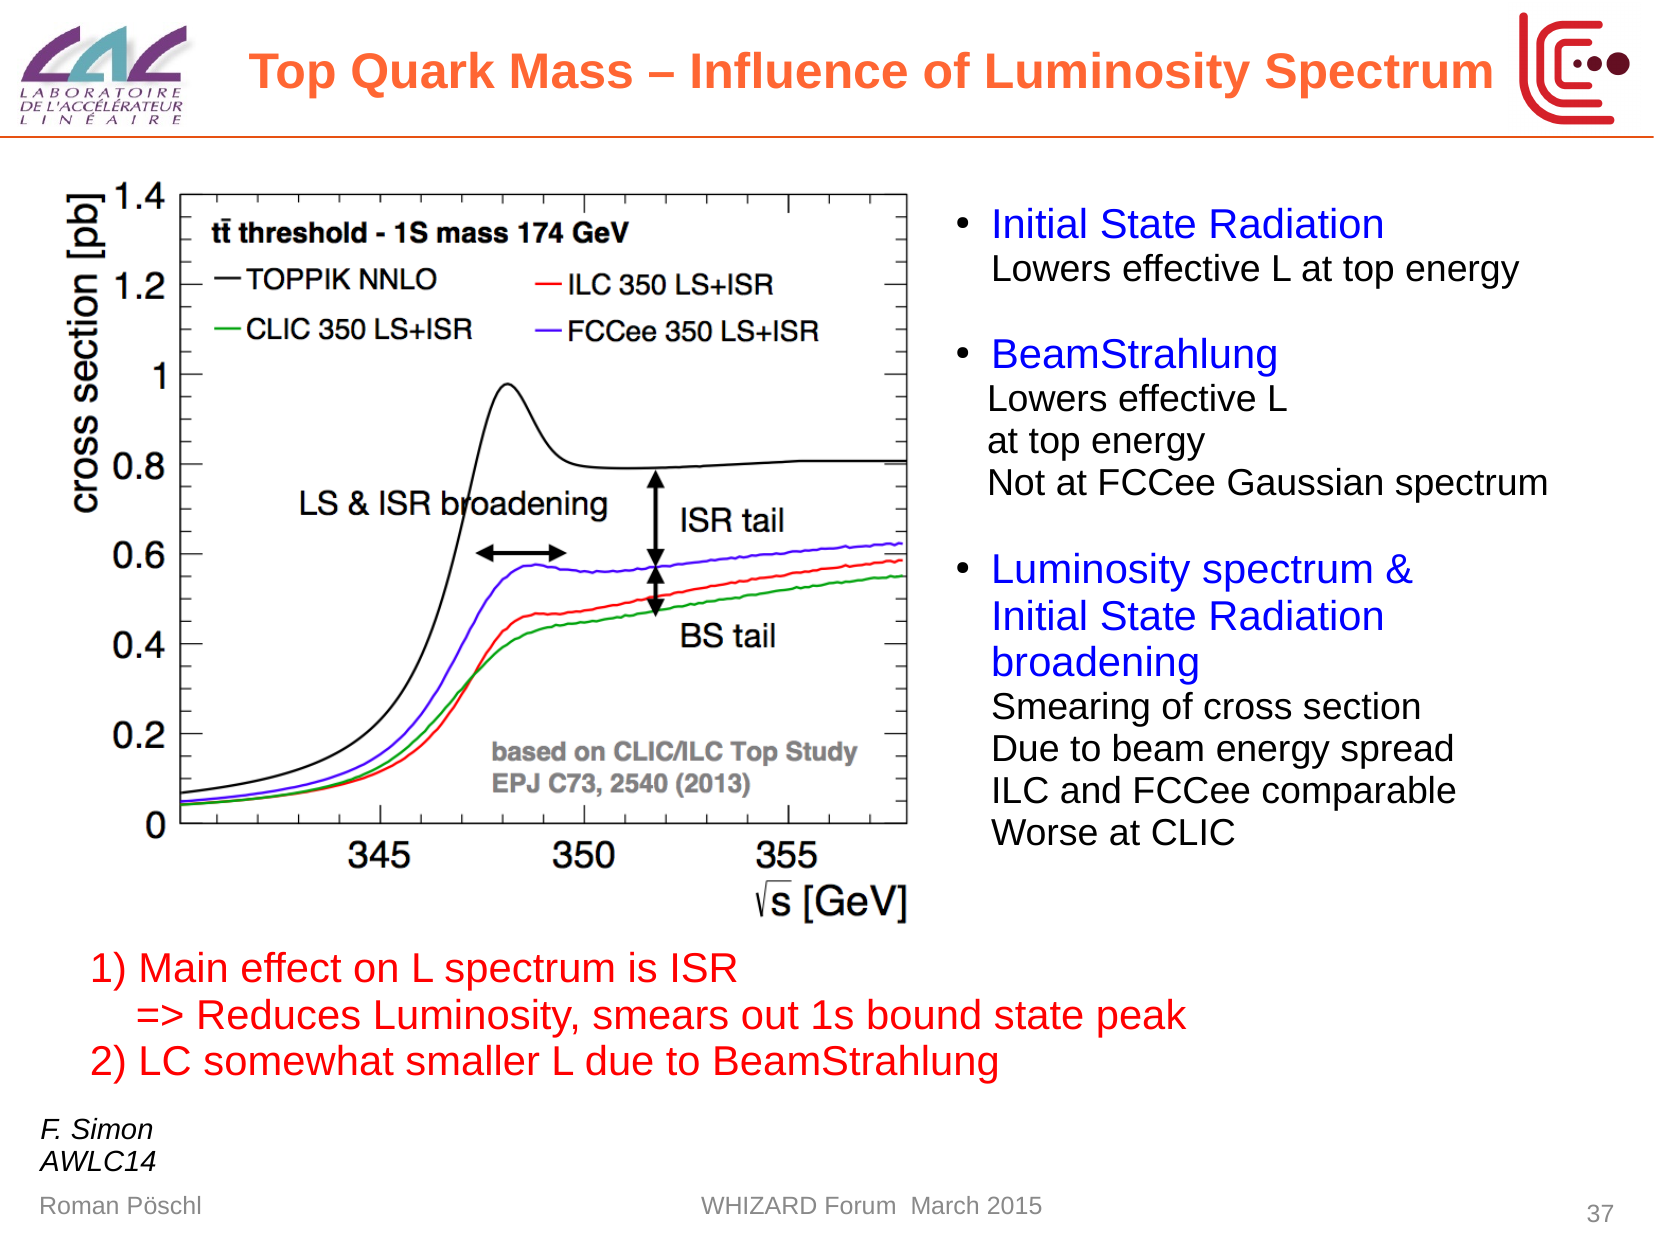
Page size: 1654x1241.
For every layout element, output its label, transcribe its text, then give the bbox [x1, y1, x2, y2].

picture [50, 176, 954, 927]
text_box Initial State Radiation Lowers effective L at top energy BeamStrahlung Lowers effective L at top energy Not at FCCee Gaussian spectrum Luminosity spectrum & Initial State Radiation broadening Smearing of cross section Due to beam energy spread ILC and FCCee comparable Worse at CLIC [940, 193, 1639, 902]
picture [1508, 2, 1641, 135]
picture [17, 22, 199, 127]
title Top Quark Mass – Influence of Luminosity Spectrum [128, 29, 1617, 113]
text_box F. Simon AWLC14 [25, 1105, 551, 1237]
text_box 1) Main effect on L spectrum is ISR => Reduces Luminosity, smears out 1s bound state peak 2) LC somewhat smaller L due to BeamStrahlung [75, 937, 1361, 1098]
